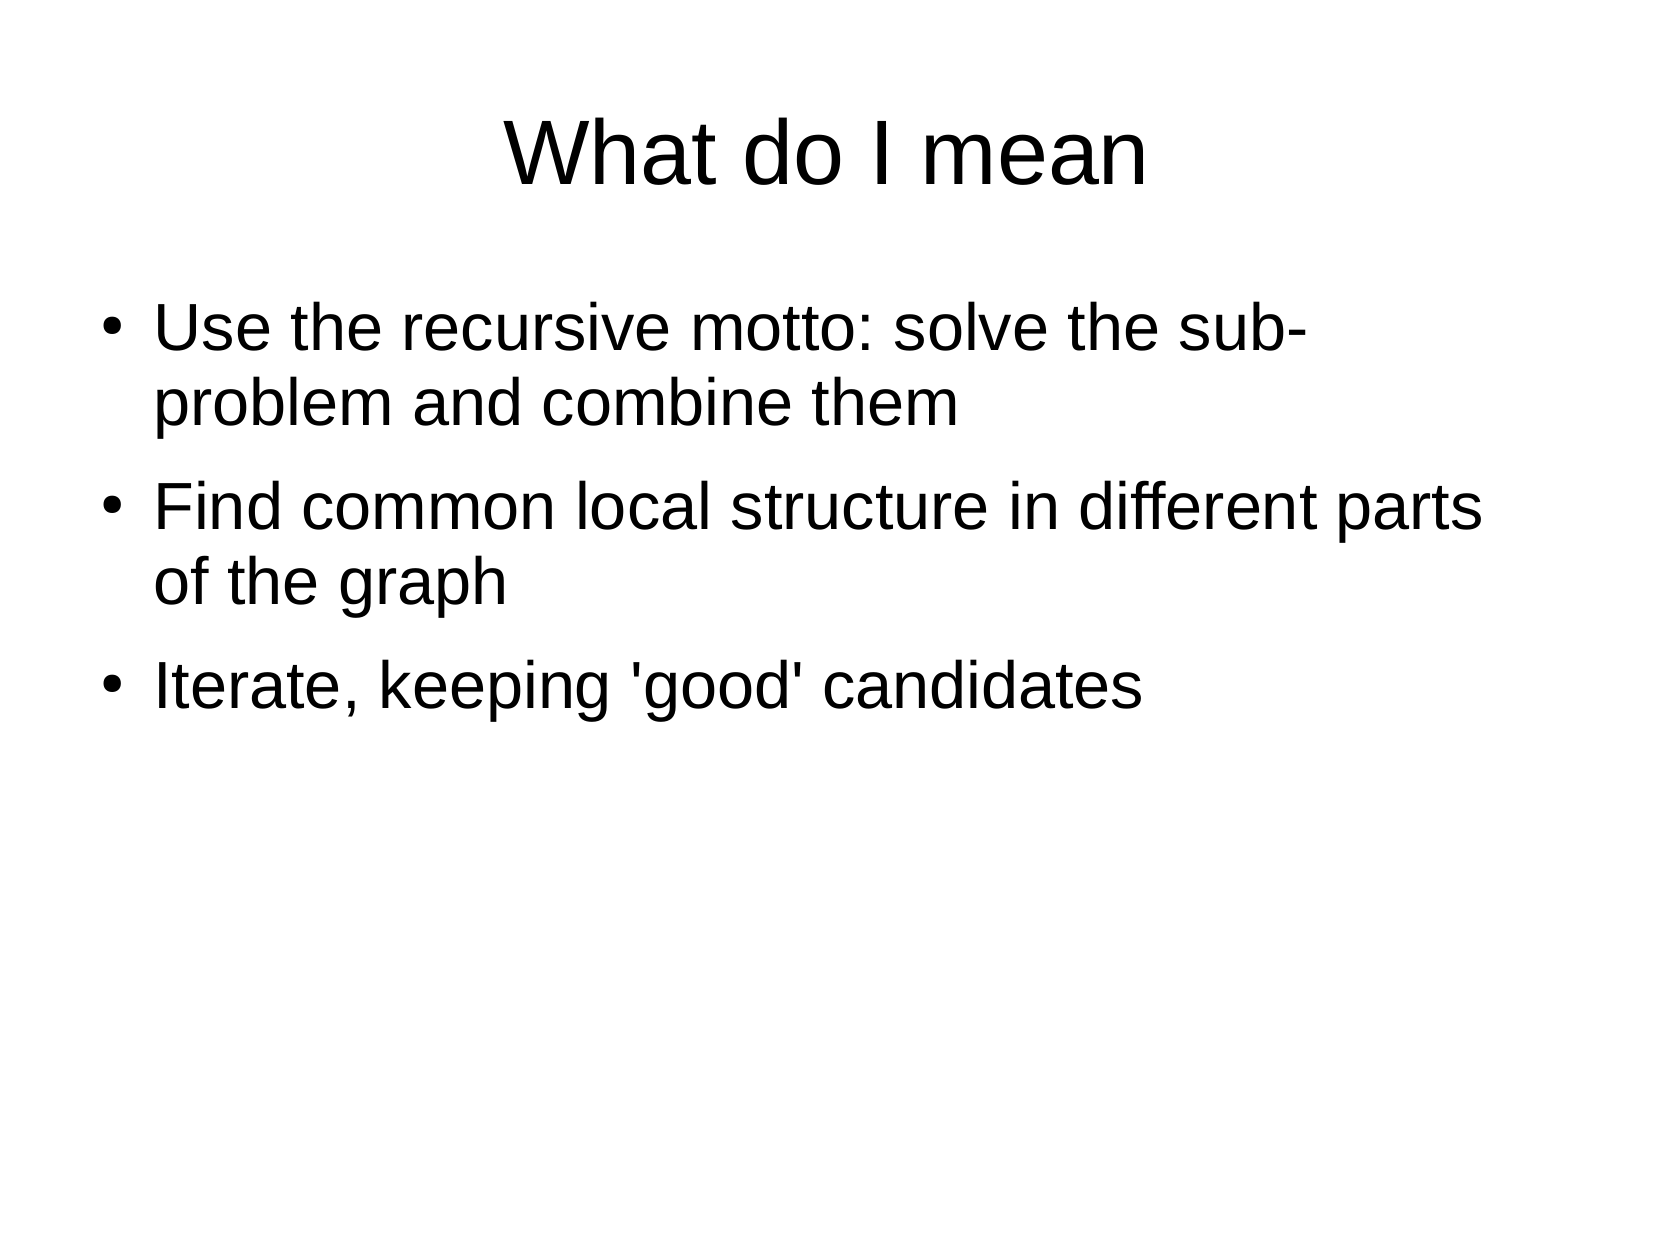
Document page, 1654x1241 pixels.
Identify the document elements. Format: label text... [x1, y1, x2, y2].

list Use the recursive motto: solve the sub-problem and combine them Find common local structure in different parts of the graph Iterate, keeping 'good' candidates [82, 290, 1538, 1010]
title What do I mean [82, 49, 1571, 257]
